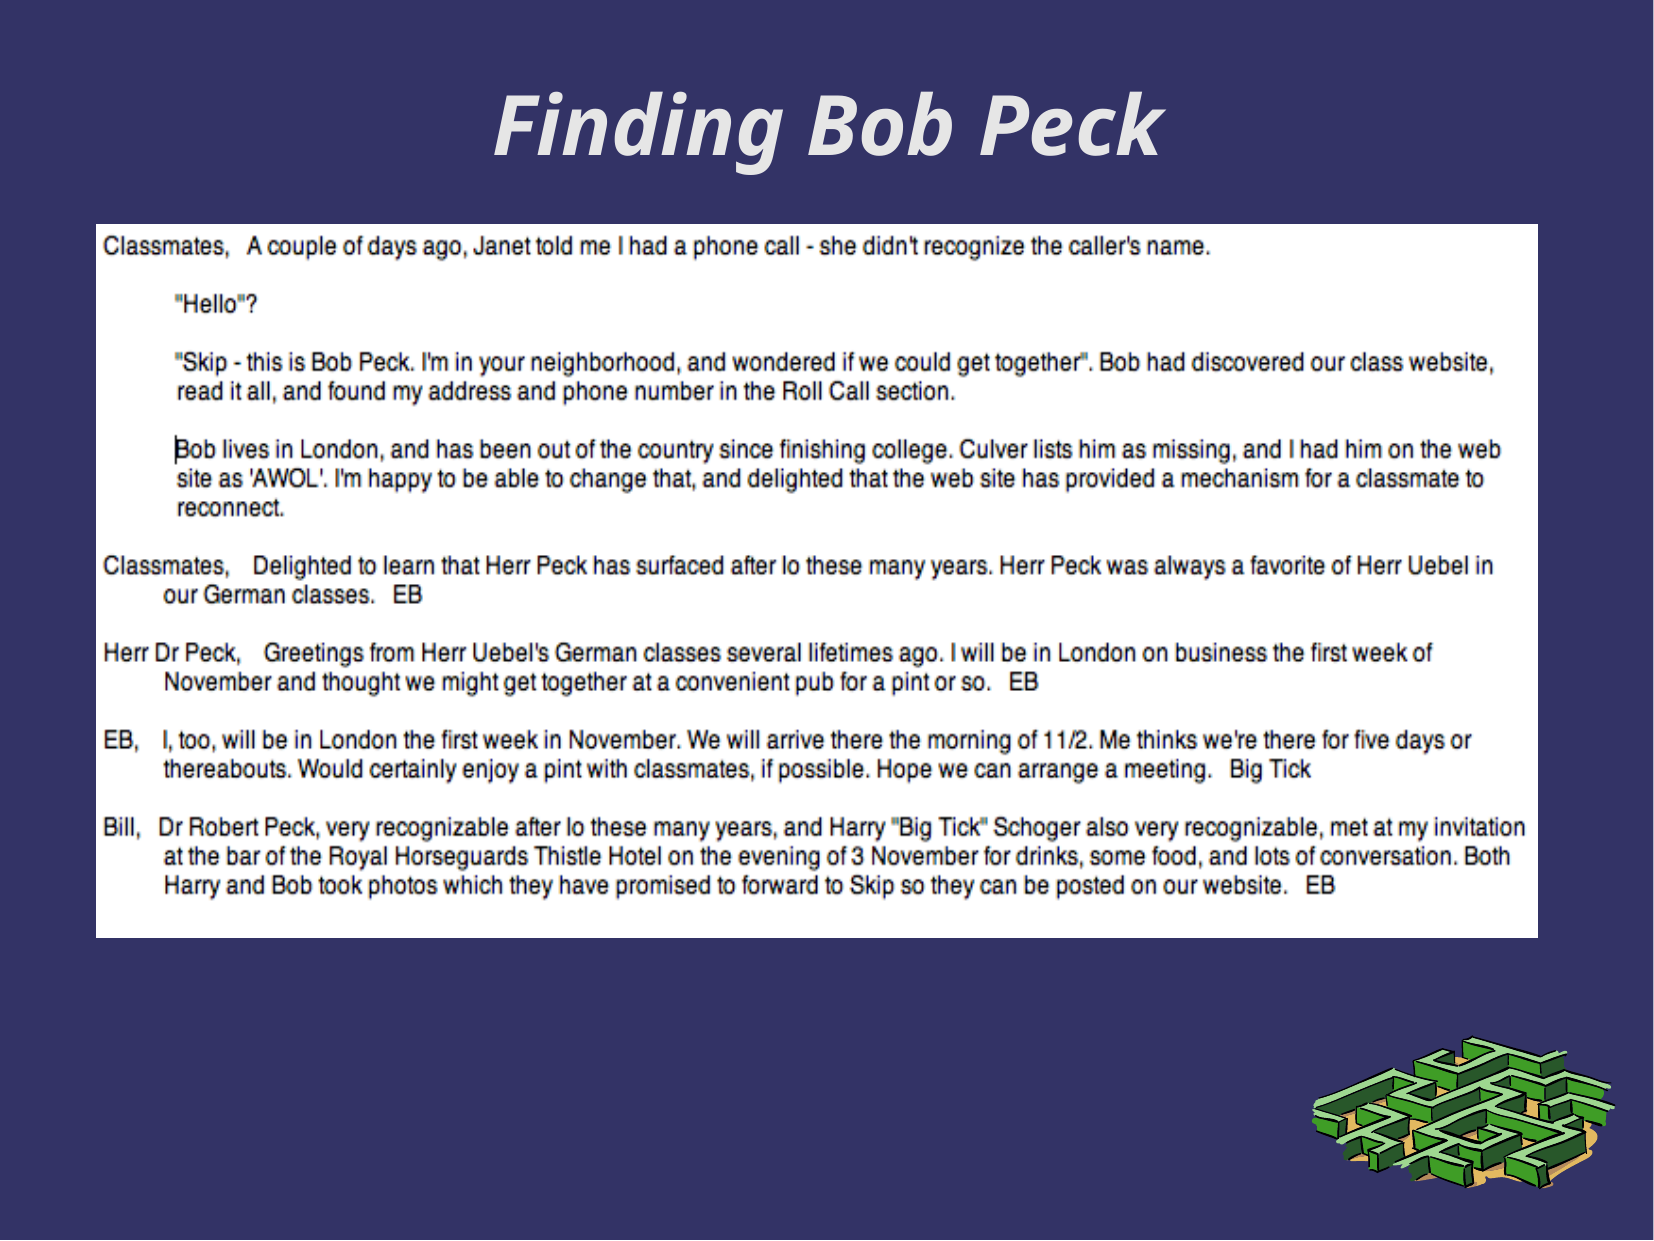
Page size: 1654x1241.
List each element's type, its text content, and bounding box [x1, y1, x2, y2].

title Finding Bob Peck [121, 19, 1534, 224]
picture [96, 224, 1538, 938]
